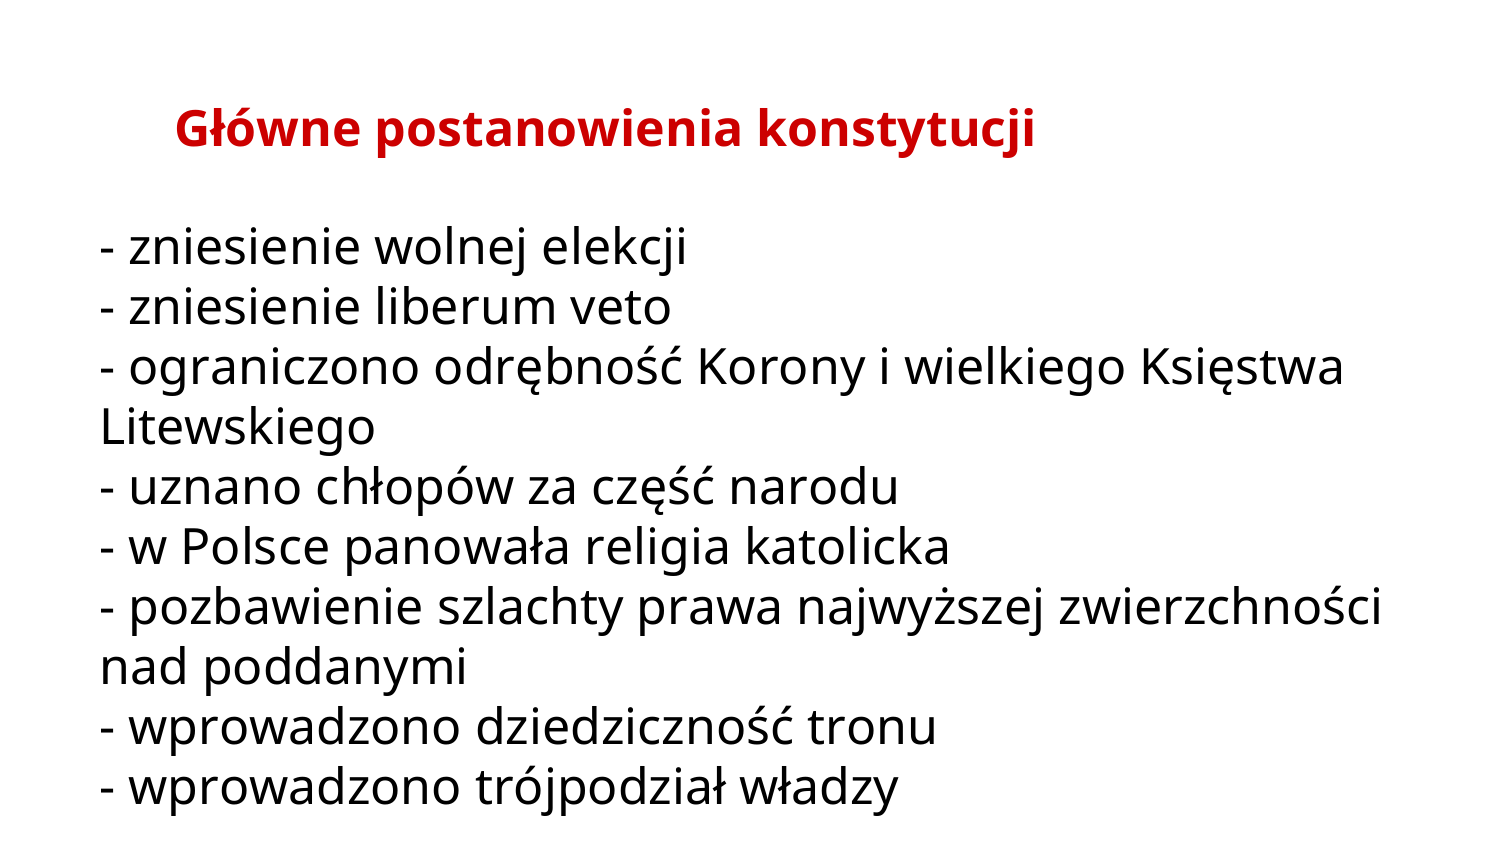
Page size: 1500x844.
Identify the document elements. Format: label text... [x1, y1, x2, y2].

title Główne postanowienia konstytucji - zniesienie wolnej elekcji - zniesienie liberum veto - ograniczono odrębność Korony i wielkiego Księstwa Litewskiego - uznano chłopów za część narodu - w Polsce panowała religia katolicka - pozbawienie szlachty prawa najwyższej zwierzchności nad poddanymi - wprowadzono dziedziczność tronu - wprowadzono trójpodział władzy [84, 81, 1439, 714]
